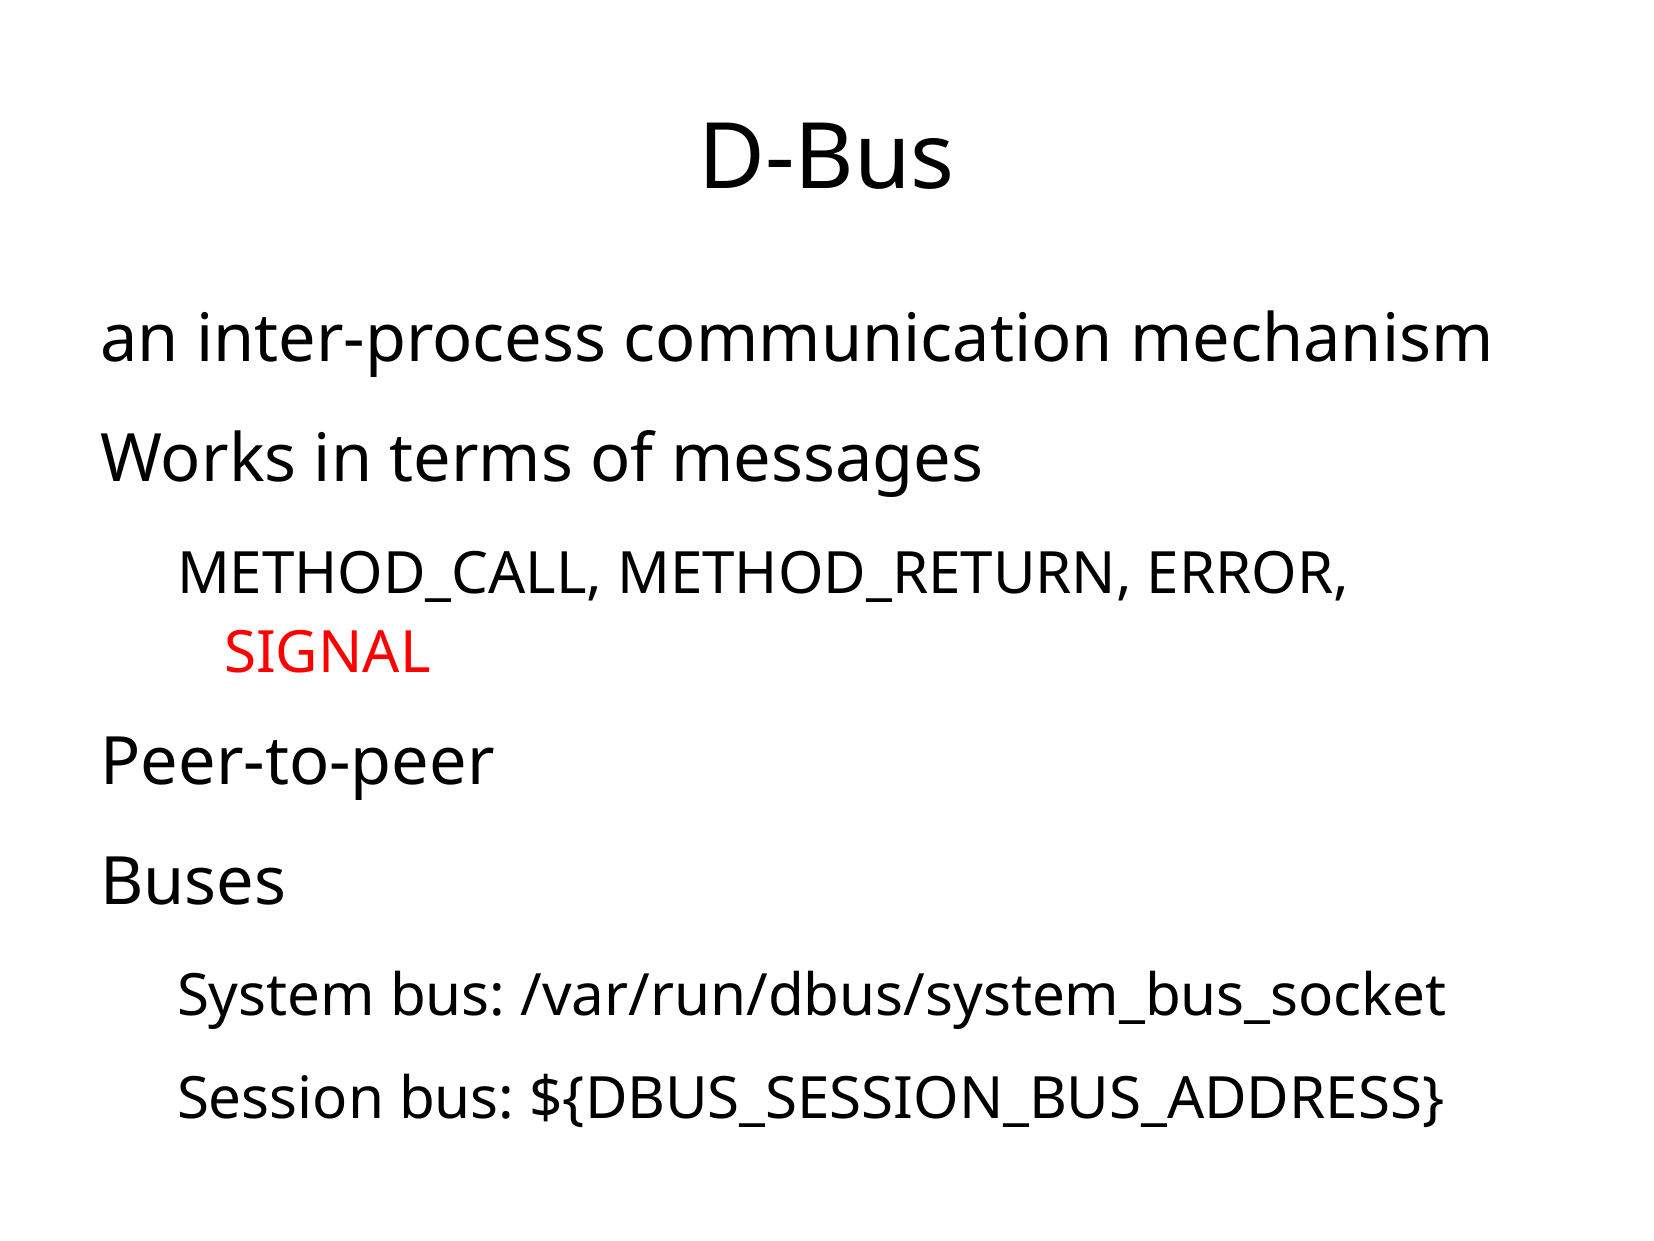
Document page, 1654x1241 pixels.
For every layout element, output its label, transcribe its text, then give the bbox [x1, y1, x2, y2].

title D-Bus [82, 56, 1571, 250]
list an inter-process communication mechanism Works in terms of messages METHOD_CALL, METHOD_RETURN, ERROR, SIGNAL Peer-to-peer Buses System bus: /var/run/dbus/system_bus_socket Session bus: ${DBUS_SESSION_BUS_ADDRESS} [82, 290, 1571, 1094]
